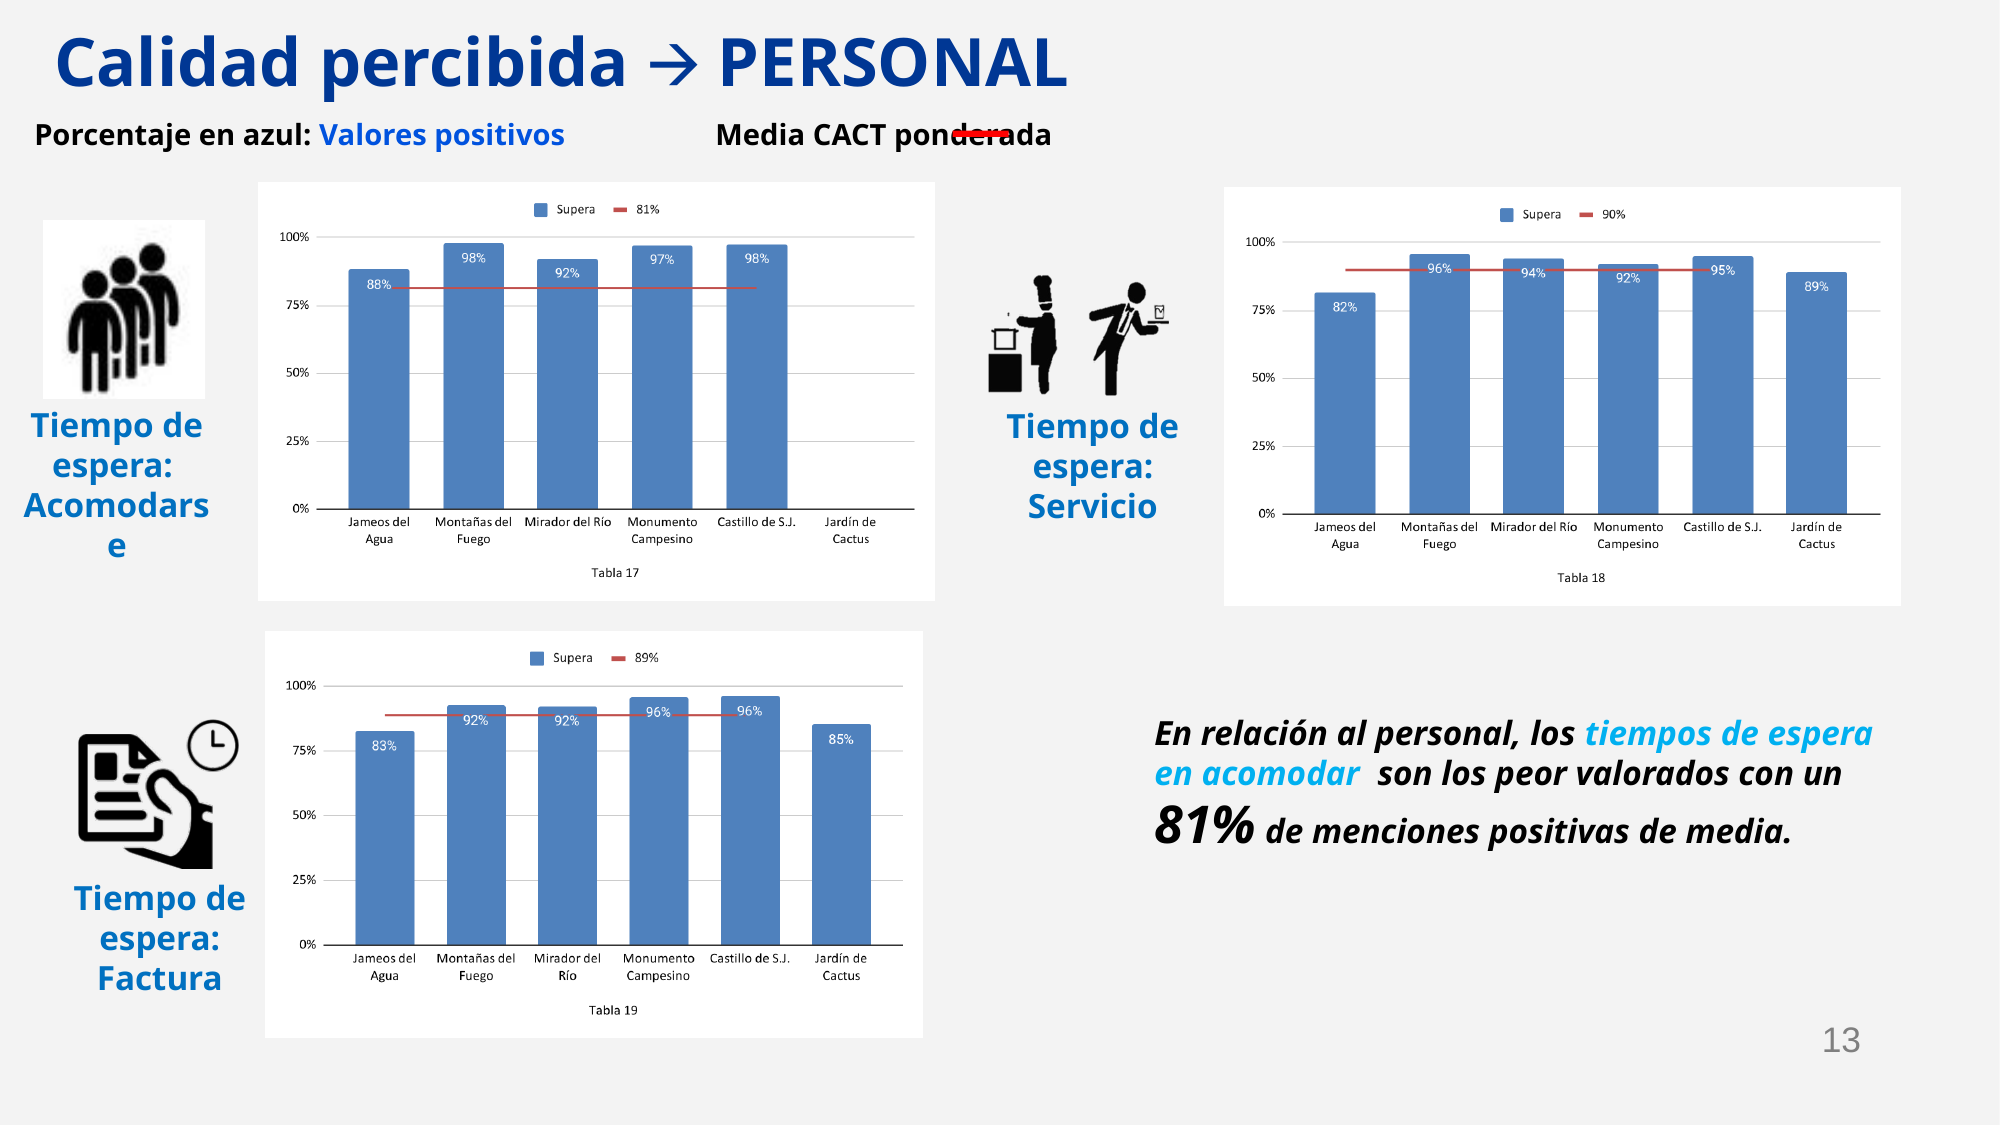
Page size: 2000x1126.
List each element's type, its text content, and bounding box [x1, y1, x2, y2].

picture [78, 716, 240, 869]
picture [43, 220, 206, 399]
picture [258, 182, 935, 601]
text_box Porcentaje en azul: Valores positivos Media CACT ponderada [19, 109, 1988, 158]
slide_number 1 [1412, 1008, 1880, 1069]
picture [1224, 187, 1901, 606]
text_box Calidad percibida 🡪 PERSONAL [54, 0, 1225, 109]
text_box Tiempo de espera: Servicio [976, 398, 1210, 535]
text_box Tiempo de espera: Acomodarse [0, 397, 234, 534]
text_box En relación al personal, los tiempos de espera en acomodar son los peor valorados con un 81% de menciones positivas de media. [1139, 704, 1912, 801]
picture [976, 268, 1174, 410]
text_box Tiempo de espera: Factura [42, 869, 265, 1006]
picture [265, 631, 923, 1038]
